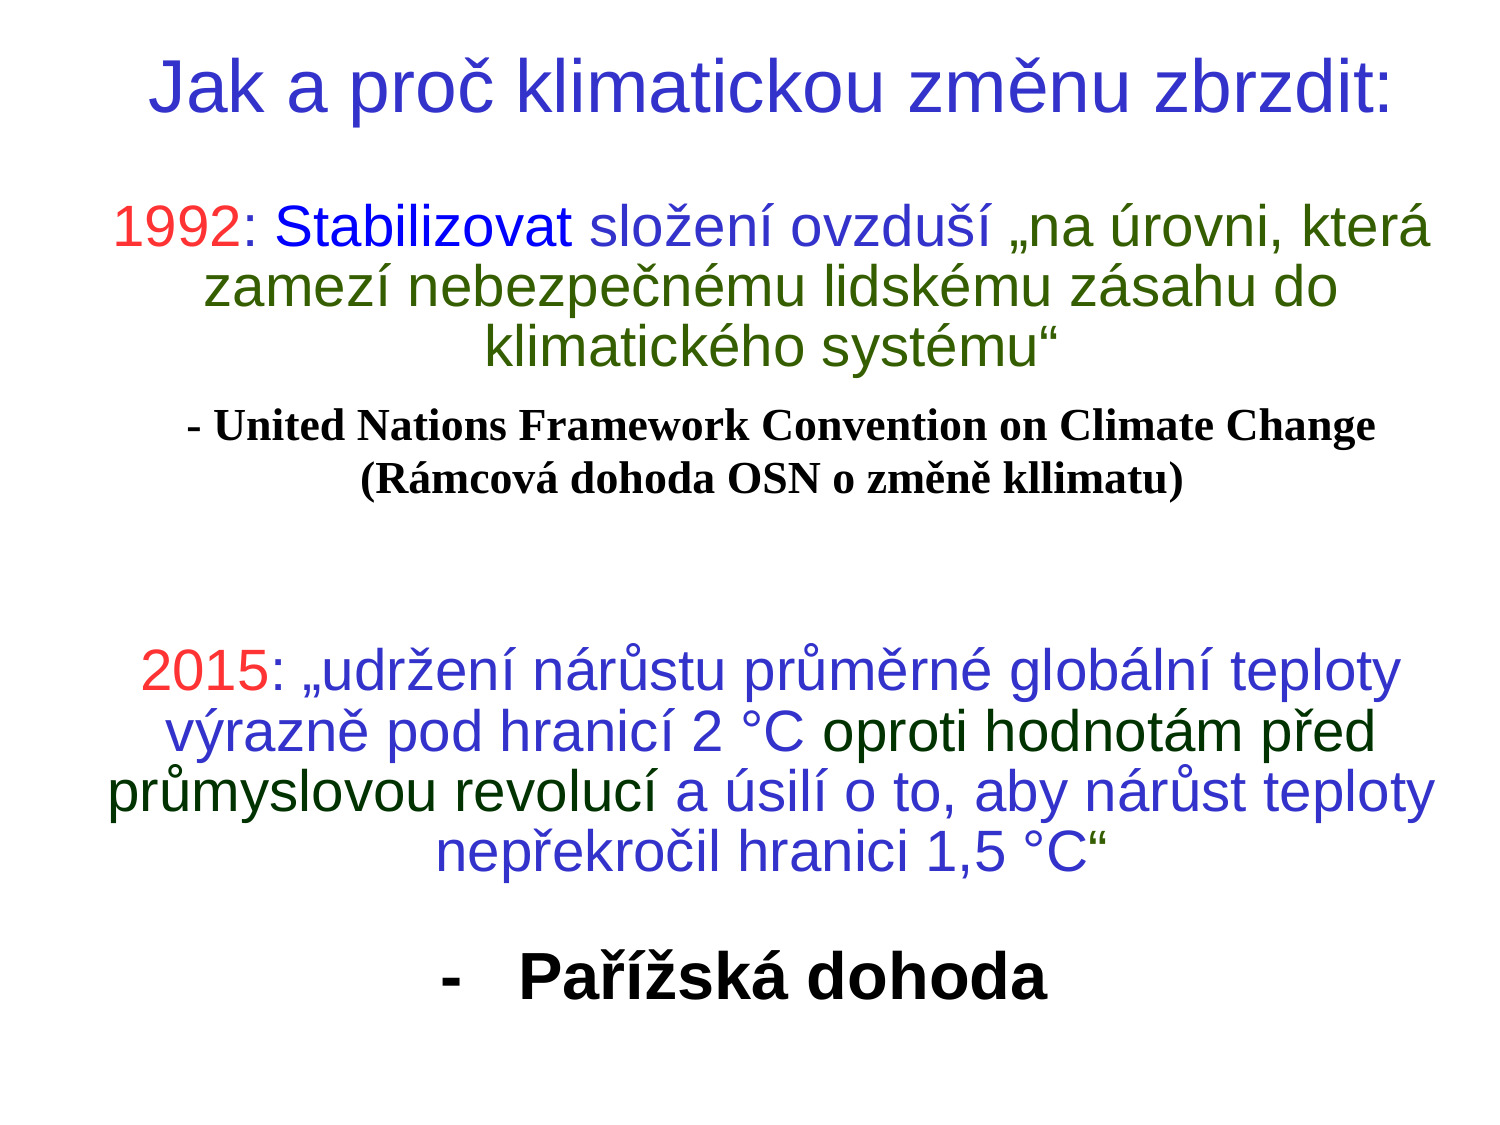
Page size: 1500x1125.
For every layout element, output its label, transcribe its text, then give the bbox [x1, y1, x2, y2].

title Jak a proč klimatickou změnu zbrzdit: 1992: Stabilizovat složení ovzduší „na úrovni, která zamezí nebezpečnému lidskému zásahu do klimatického systému“ - United Nations Framework Convention on Climate Change (Rámcová dohoda OSN o změně kllimatu) 2015: „udržení nárůstu průměrné globální teploty výrazně pod hranicí 2 °C oproti hodnotám před průmyslovou revolucí a úsilí o to, aby nárůst teploty nepřekročil hranici 1,5 °C“ - Pařížská dohoda [97, 29, 1447, 1110]
